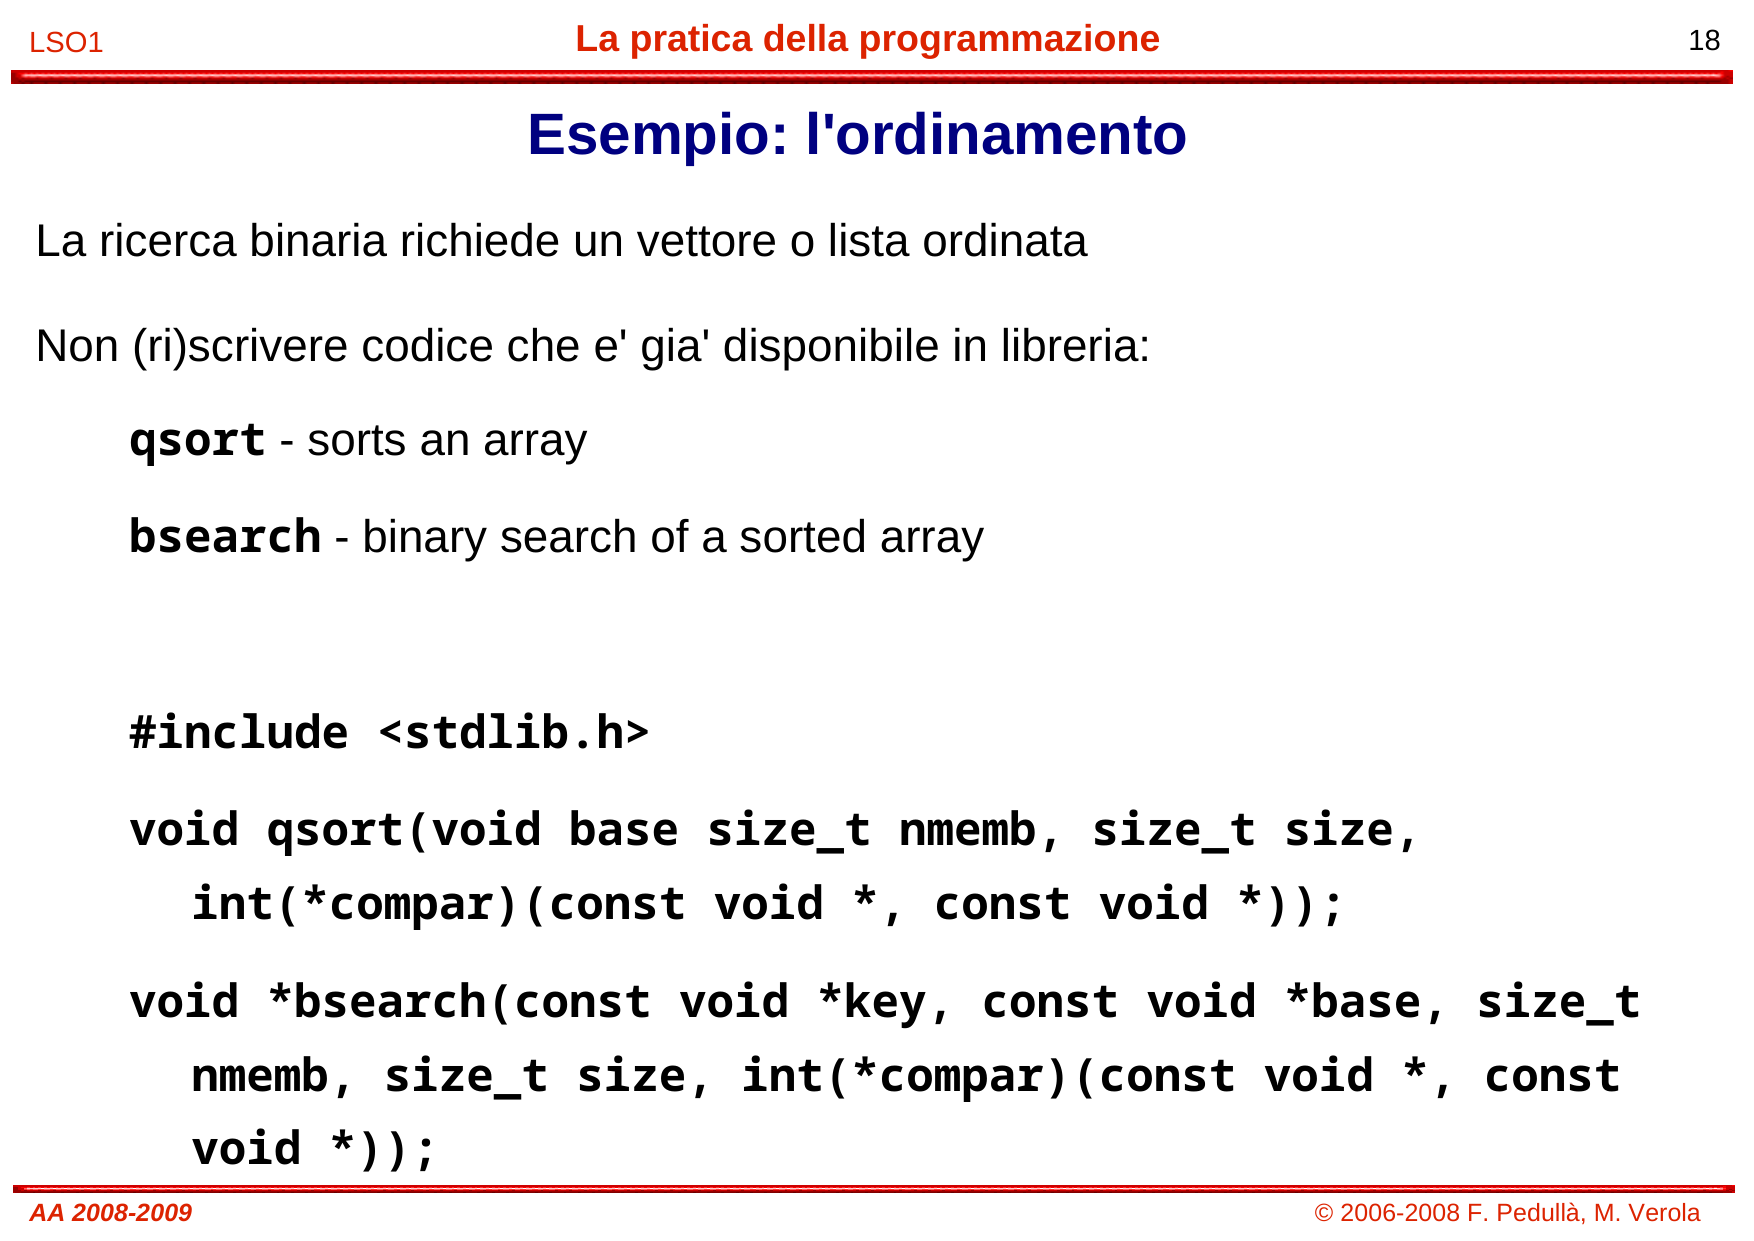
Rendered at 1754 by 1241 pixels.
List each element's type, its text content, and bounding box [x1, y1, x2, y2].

list La ricerca binaria richiede un vettore o lista ordinata Non (ri)scrivere codice che e' gia' disponibile in libreria: qsort - sorts an array bsearch - binary search of a sorted array #include <stdlib.h> void qsort(void base size_t nmemb, size_t size, int(*compar)(const void *, const void *)); void *bsearch(const void *key, const void *base, size_t nmemb, size_t size, int(*compar)(const void *, const void *)); [35, 215, 1717, 1156]
text_box Esempio: l'ordinamento [386, 98, 1330, 187]
picture [13, 1185, 1735, 1193]
picture [11, 70, 1733, 84]
